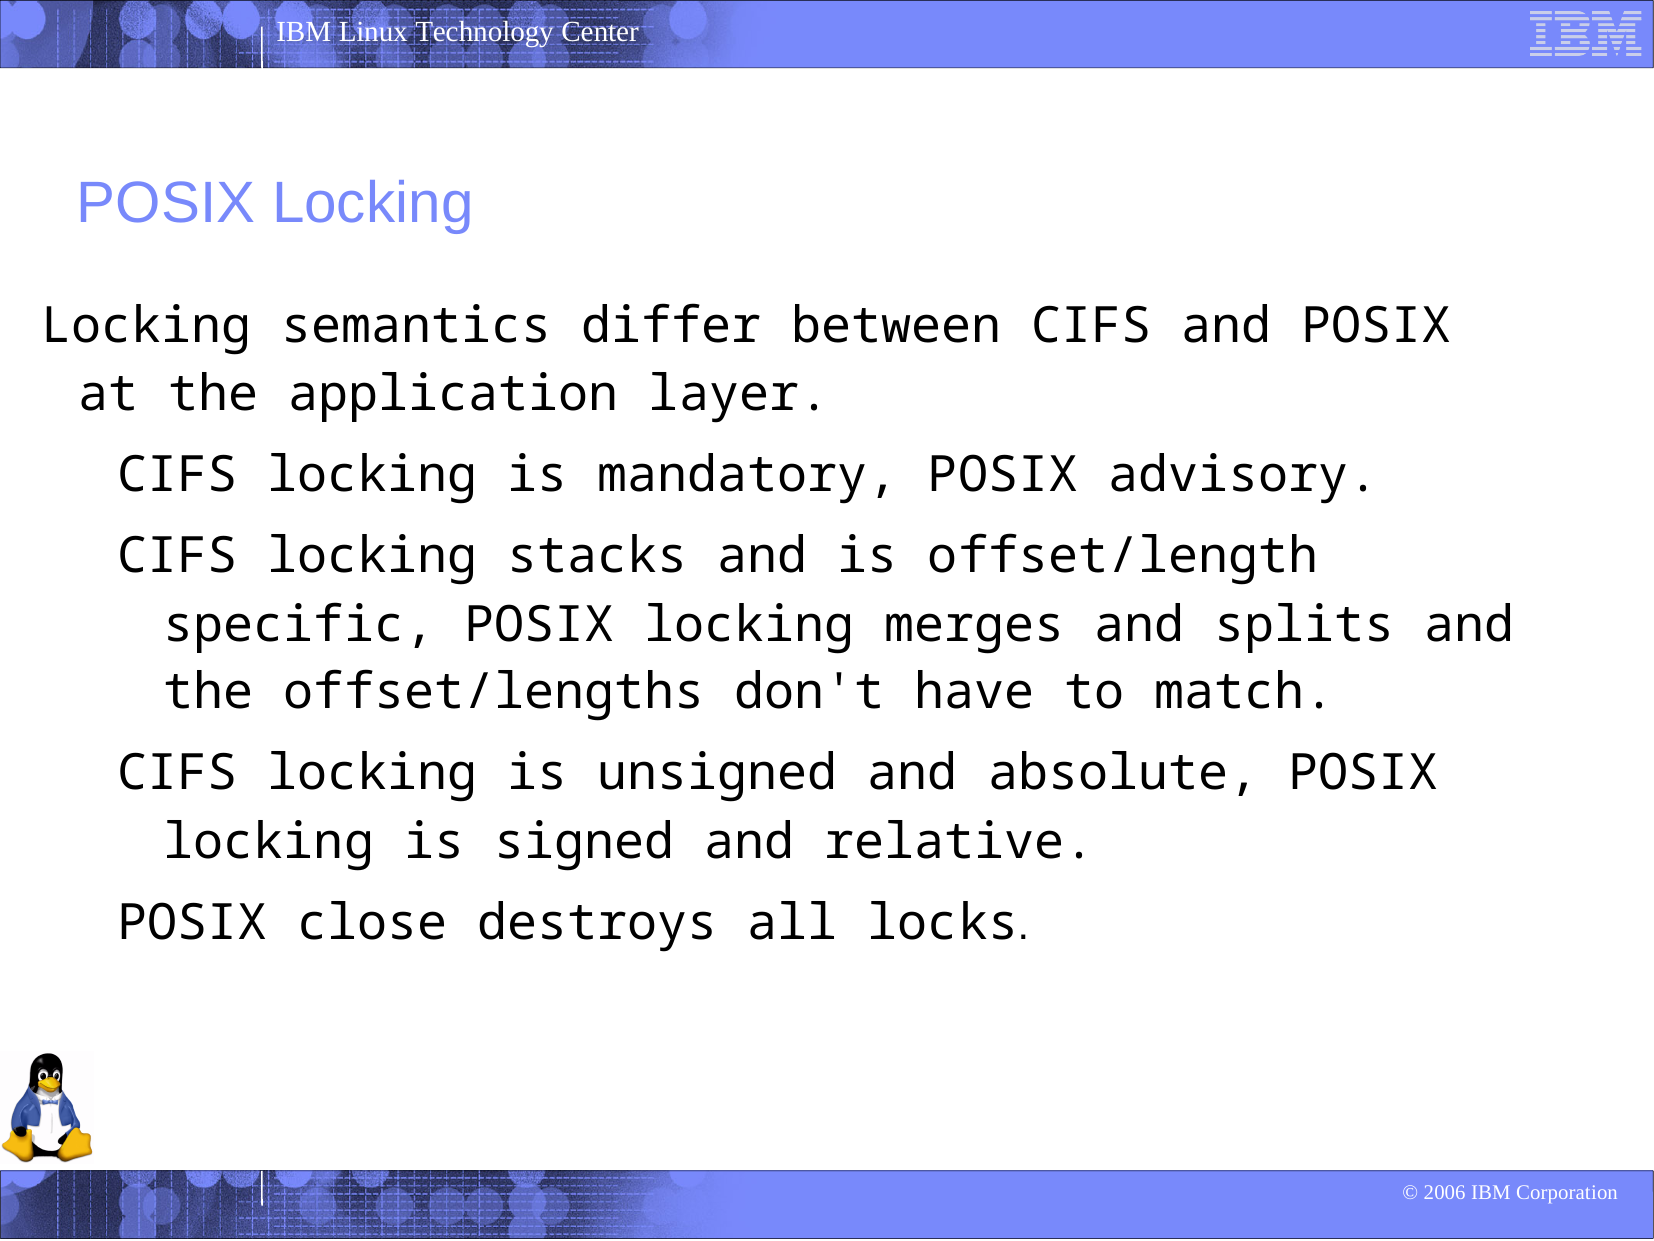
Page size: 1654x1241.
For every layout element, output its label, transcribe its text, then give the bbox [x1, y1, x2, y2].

title POSIX Locking [76, 159, 1568, 250]
list Locking semantics differ between CIFS and POSIX at the application layer. CIFS locking is mandatory, POSIX advisory. CIFS locking stacks and is offset/length specific, POSIX locking merges and splits and the offset/lengths don't have to match. CIFS locking is unsigned and absolute, POSIX locking is signed and relative. POSIX close destroys all locks. [41, 289, 1530, 1103]
picture [1, 1, 1652, 67]
picture [1, 1172, 1653, 1238]
